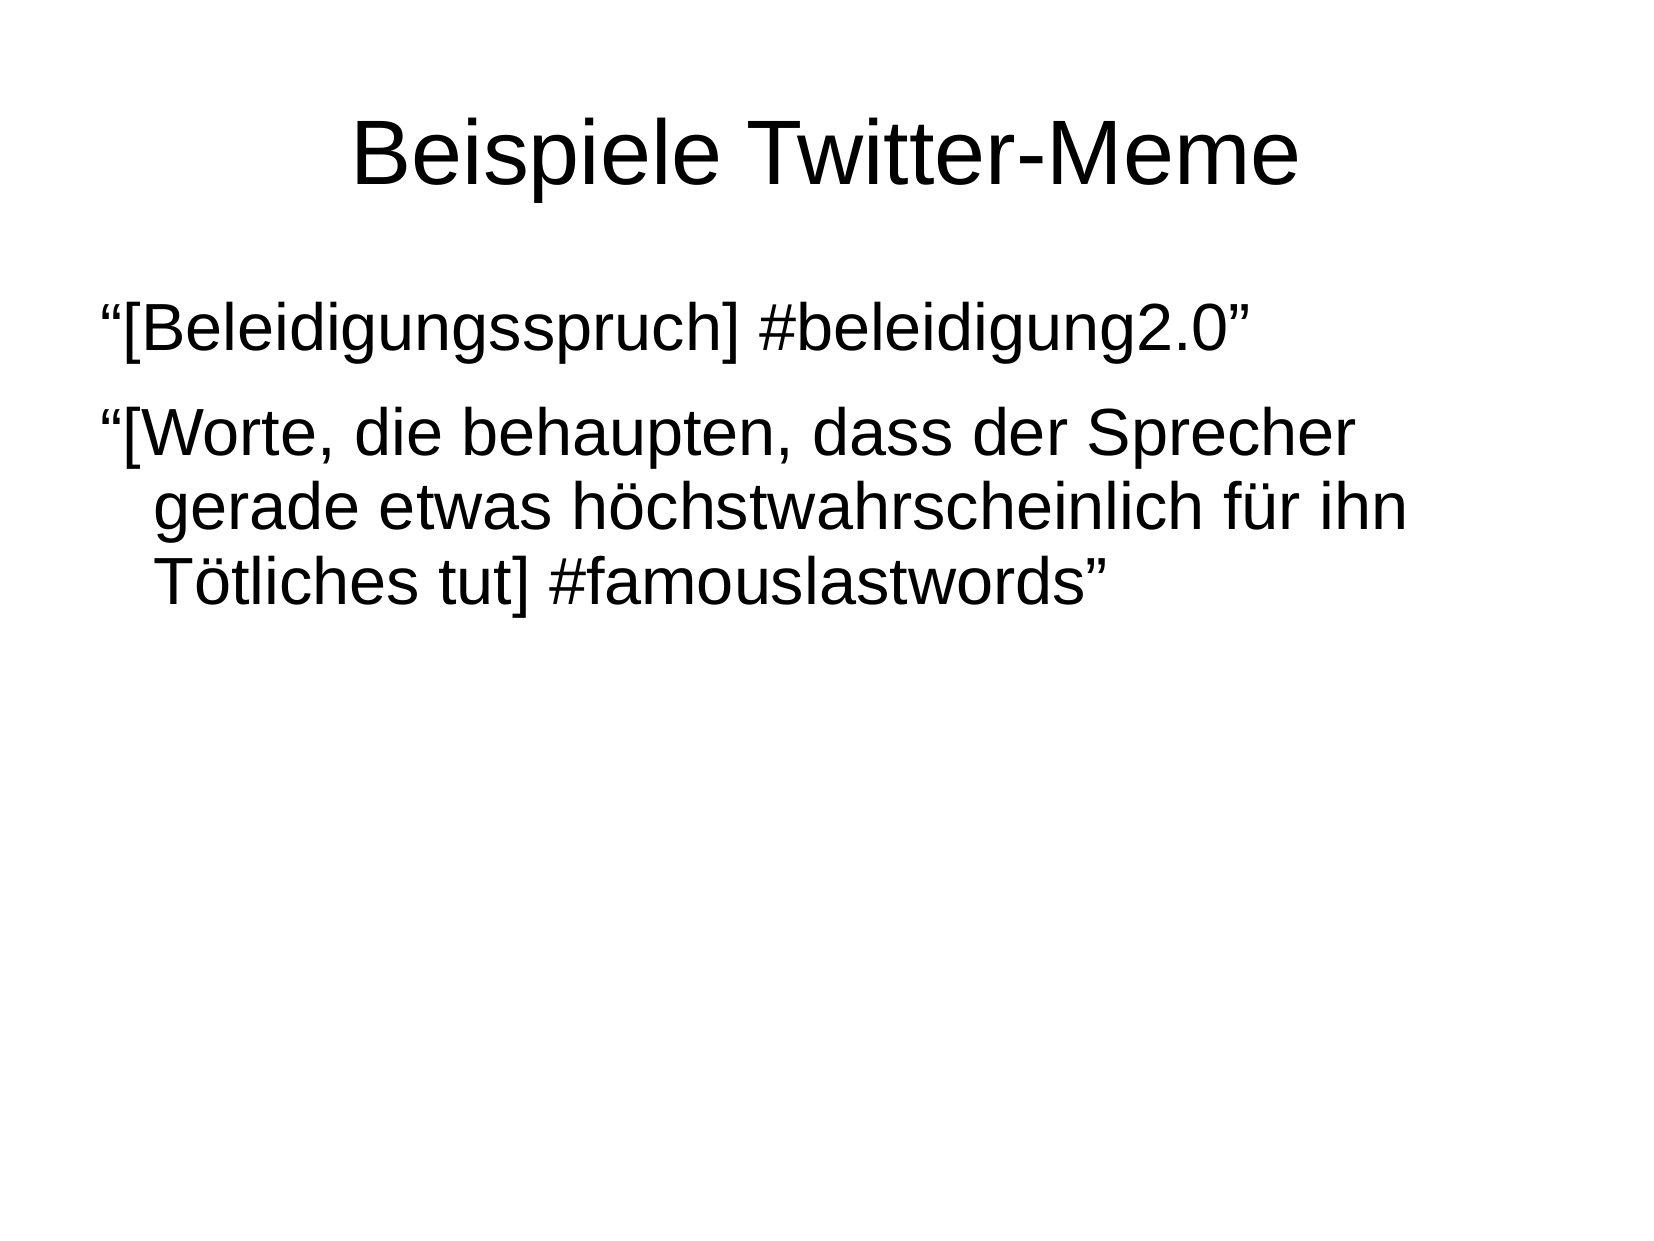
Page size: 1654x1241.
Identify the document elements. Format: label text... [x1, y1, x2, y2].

title Beispiele Twitter-Meme [82, 56, 1571, 250]
list “[Beleidigungsspruch] #beleidigung2.0” “[Worte, die behaupten, dass der Sprecher gerade etwas höchstwahrscheinlich für ihn Tötliches tut] #famouslastwords” [82, 290, 1571, 1094]
